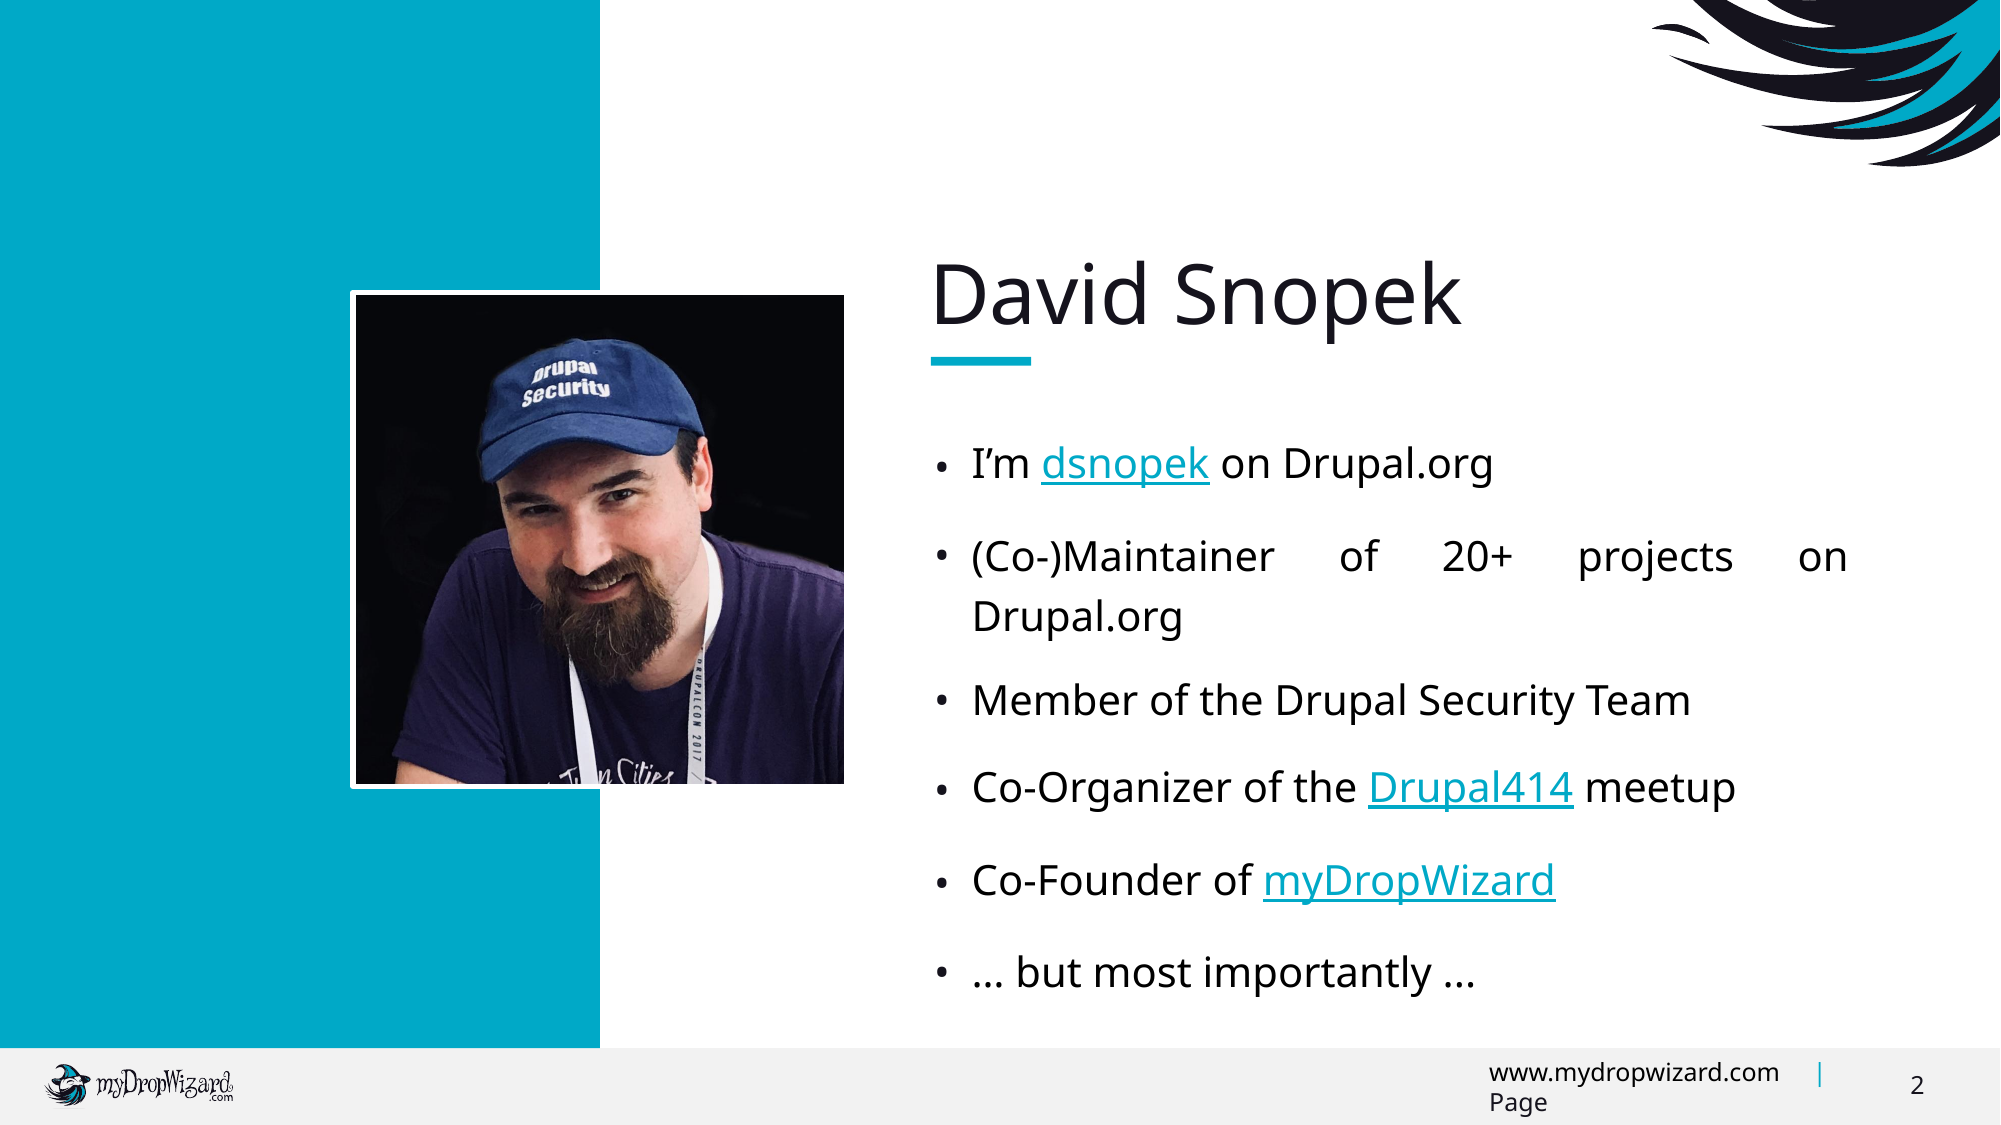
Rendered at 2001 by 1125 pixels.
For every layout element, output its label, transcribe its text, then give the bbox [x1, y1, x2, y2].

slide_number <number> [1895, 1057, 1969, 1117]
title David Snopek [914, 232, 1858, 351]
picture [355, 295, 845, 784]
list I’m dsnopek on Drupal.org (Co-)Maintainer of 20+ projects on Drupal.org Member of the Drupal Security Team Co-Organizer of the Drupal414 meetup Co-Founder of myDropWizard … but most importantly ... [919, 418, 1864, 1014]
